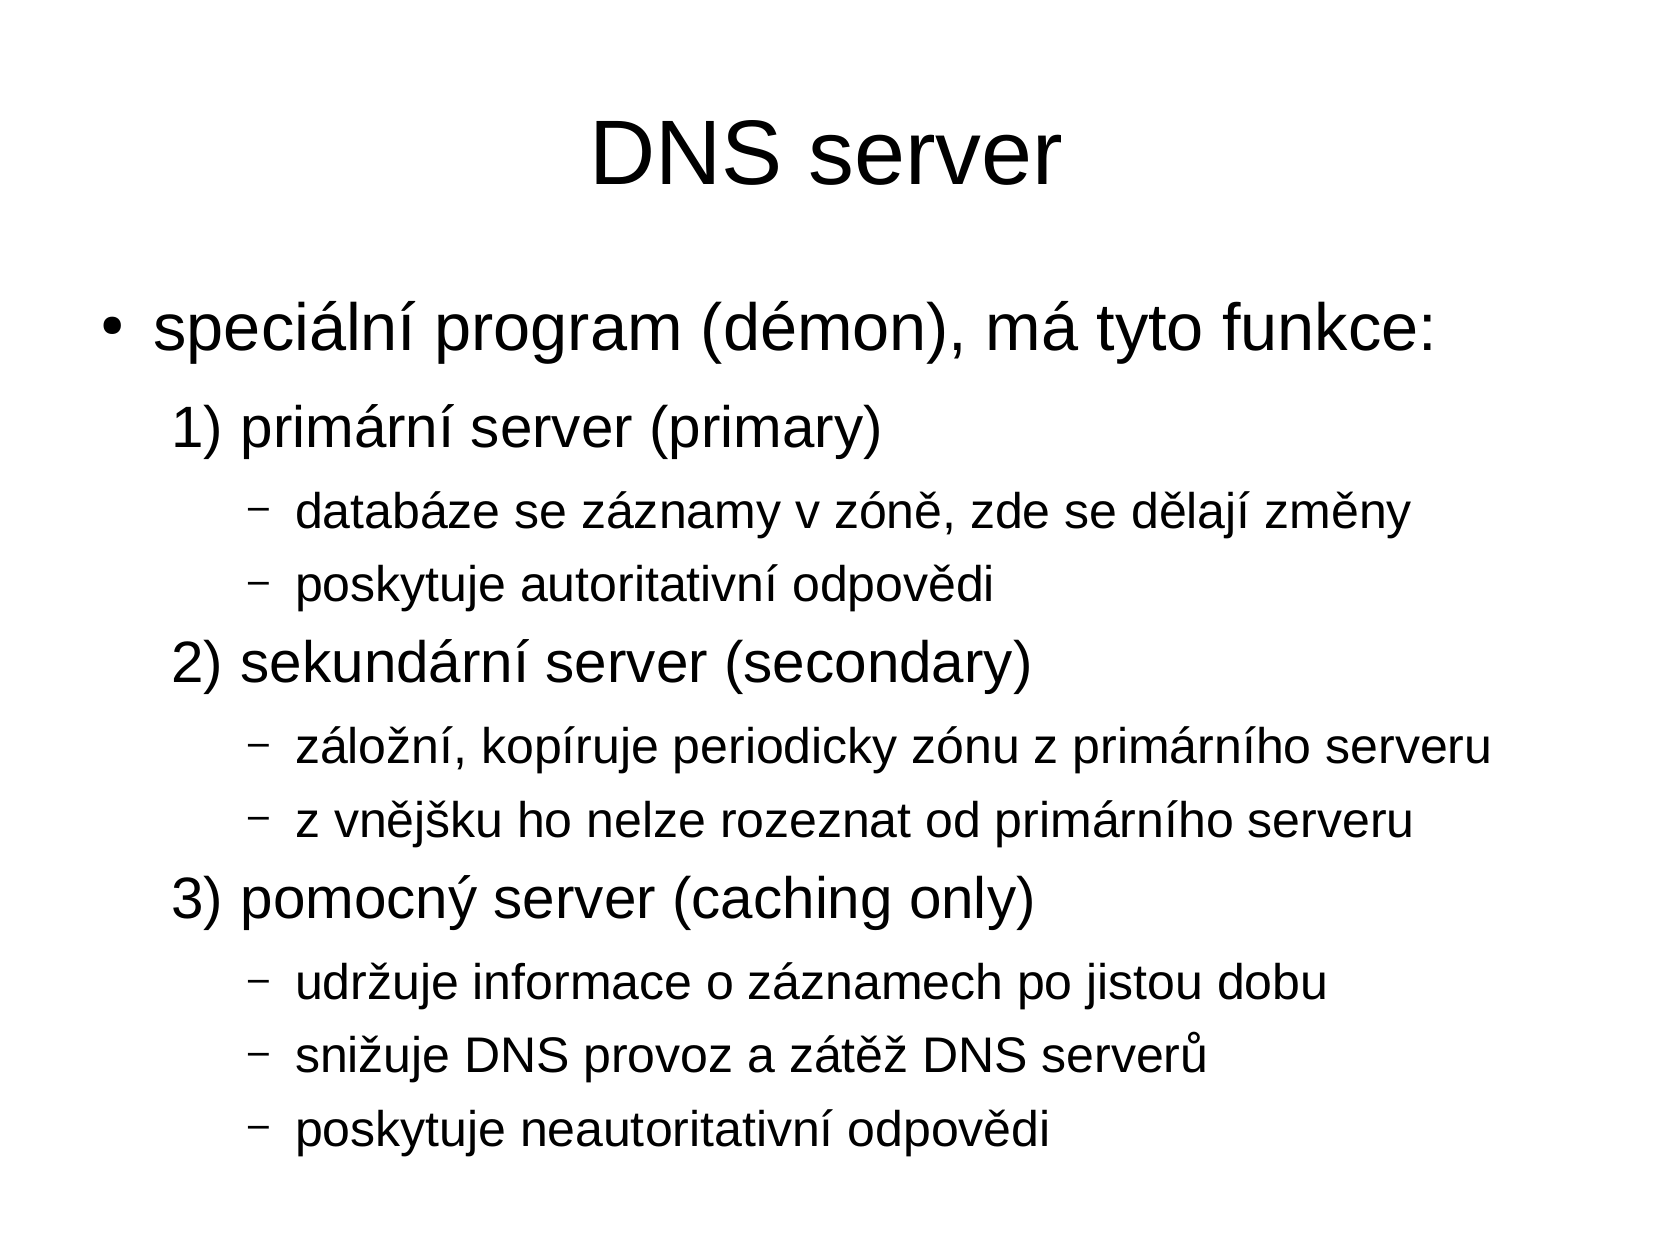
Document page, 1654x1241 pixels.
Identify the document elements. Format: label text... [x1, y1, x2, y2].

title DNS server [82, 49, 1571, 257]
list speciální program (démon), má tyto funkce: primární server (primary) databáze se záznamy v zóně, zde se dělají změny poskytuje autoritativní odpovědi sekundární server (secondary) záložní, kopíruje periodicky zónu z primárního serveru z vnějšku ho nelze rozeznat od primárního serveru pomocný server (caching only) udržuje informace o záznamech po jistou dobu snižuje DNS provoz a zátěž DNS serverů poskytuje neautoritativní odpovědi [82, 290, 1571, 1158]
